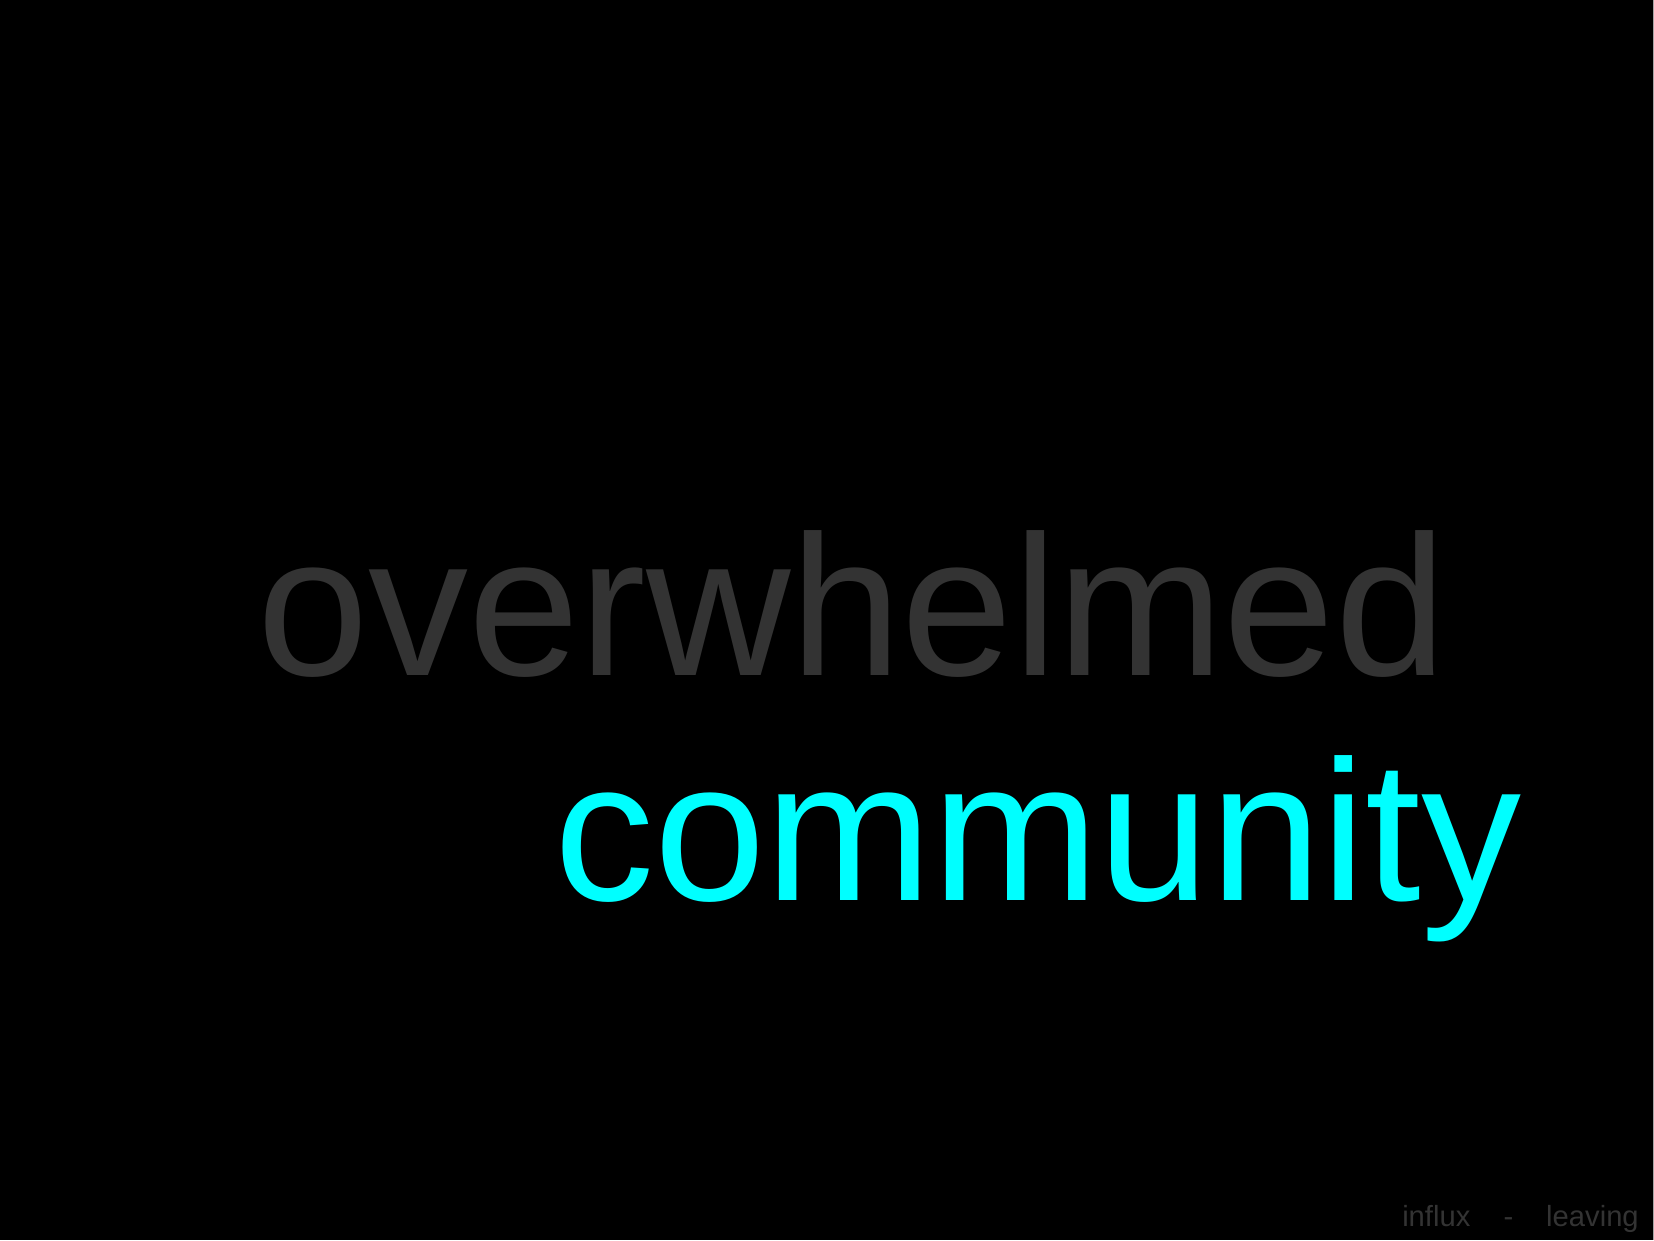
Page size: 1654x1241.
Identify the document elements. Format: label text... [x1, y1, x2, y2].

text_box overwhelmed [242, 487, 1463, 726]
text_box community [540, 712, 1538, 951]
text_box influx - leaving [1387, 1192, 1654, 1241]
